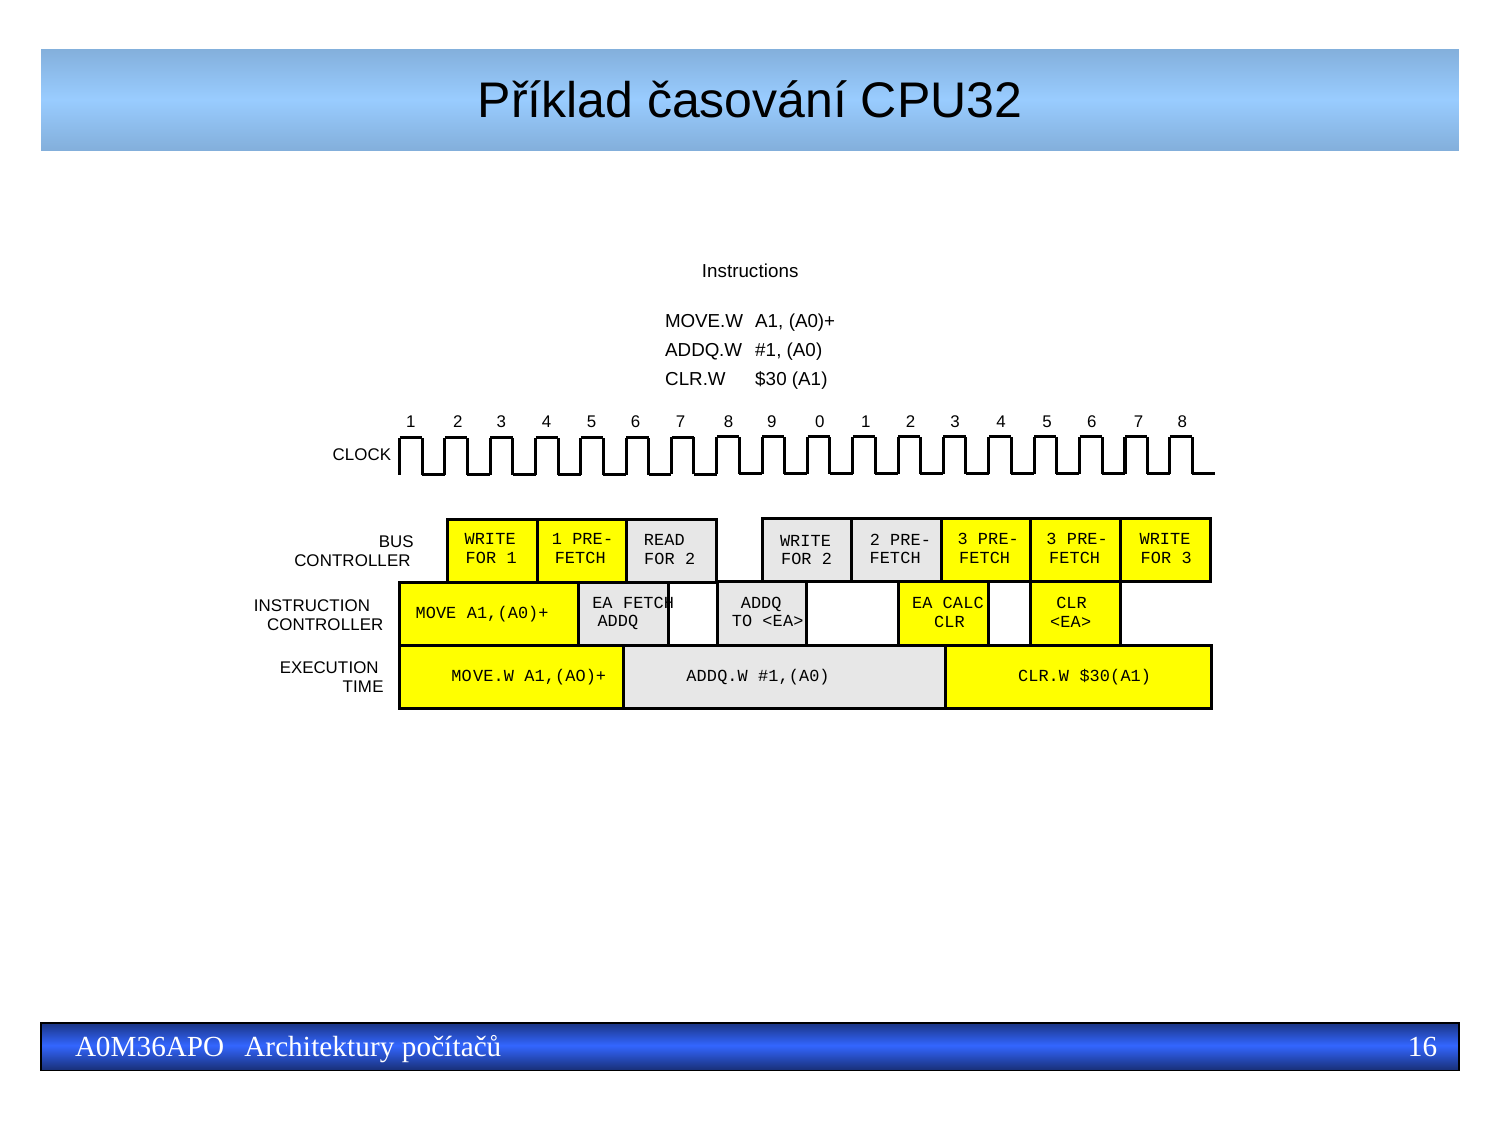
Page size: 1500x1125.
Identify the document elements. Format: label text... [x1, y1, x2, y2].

text_box [853, 520, 940, 580]
text_box [943, 520, 1029, 580]
text_box [1032, 520, 1119, 580]
text_box [1122, 520, 1209, 580]
text_box [580, 584, 667, 644]
text_box [900, 583, 987, 644]
text_box [947, 647, 1210, 707]
text_box [764, 520, 850, 580]
text_box [719, 583, 805, 644]
text_box [539, 521, 625, 581]
text_box [1032, 583, 1119, 644]
text_box [401, 584, 577, 644]
text_box [449, 521, 536, 581]
text_box [625, 647, 944, 707]
text_box [401, 647, 622, 707]
text_box [628, 521, 715, 581]
title Příklad časování CPU32 [41, 49, 1459, 151]
